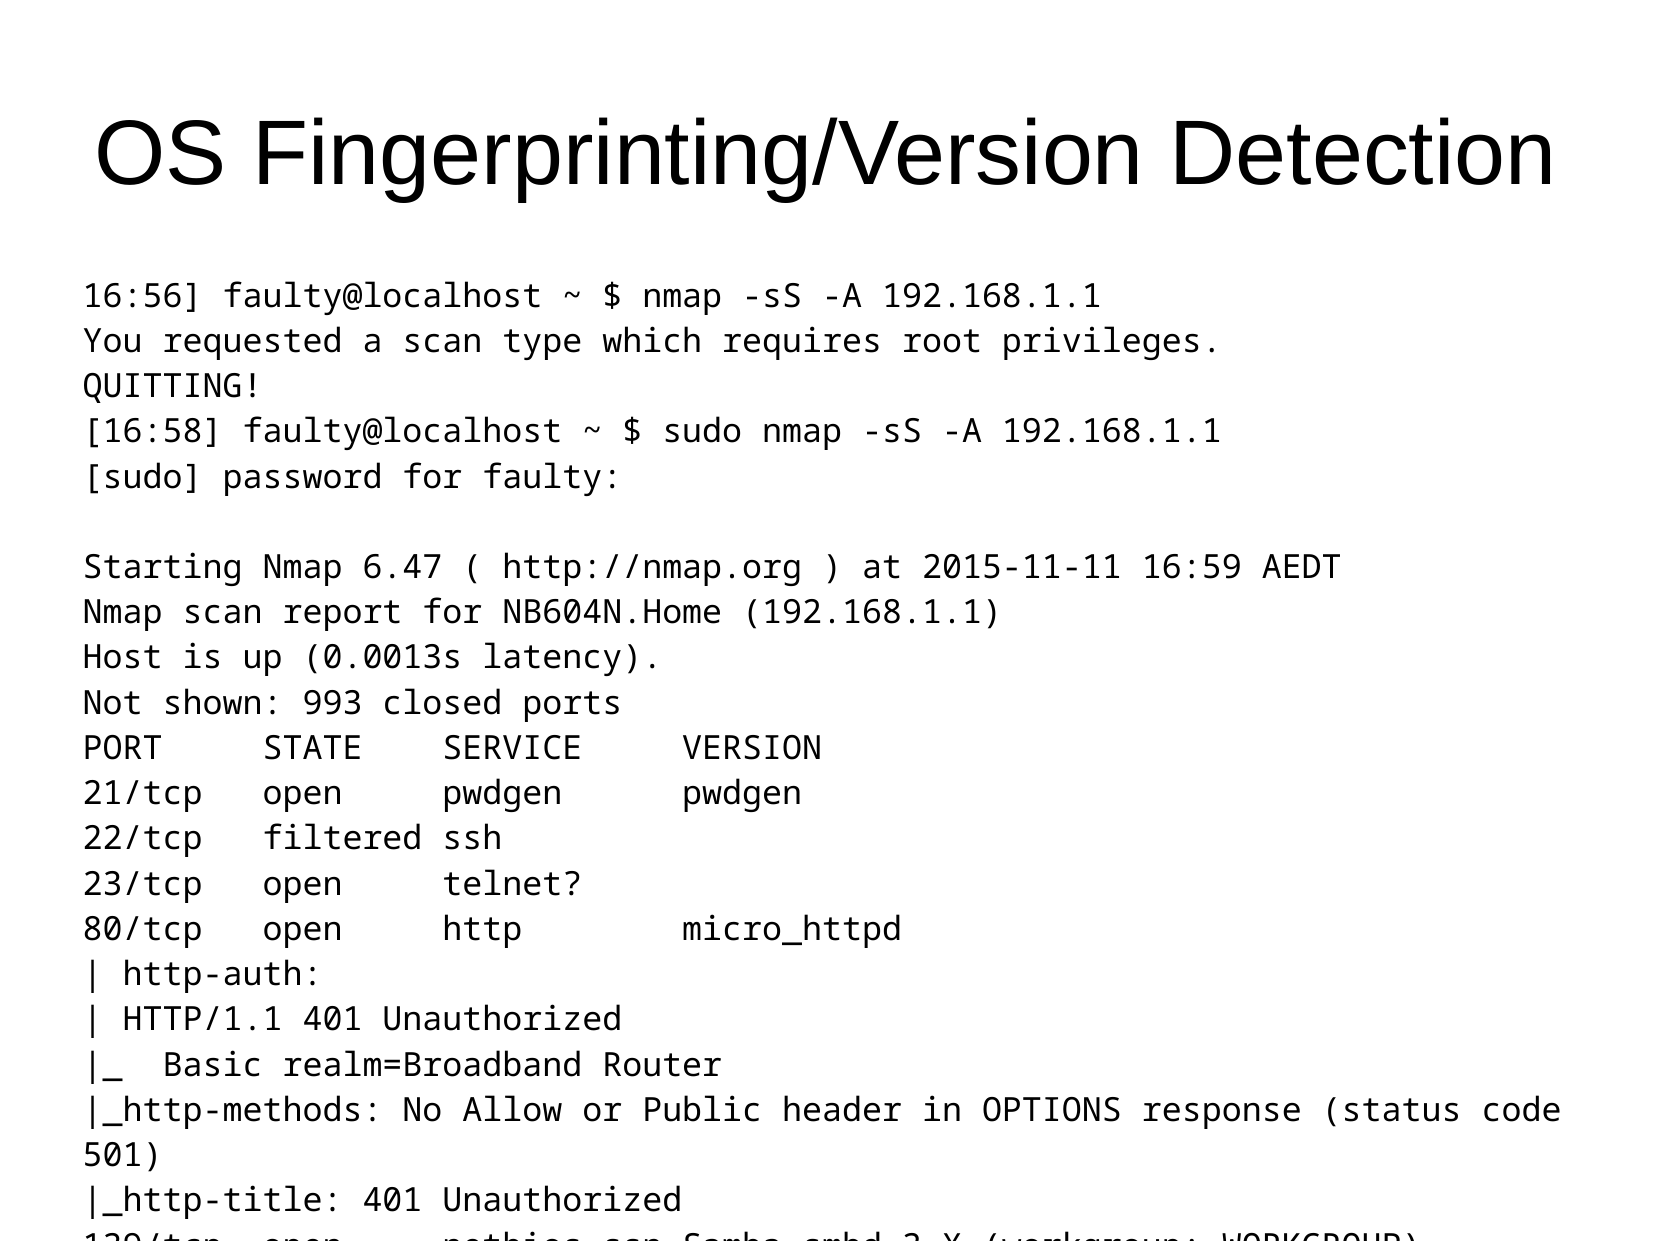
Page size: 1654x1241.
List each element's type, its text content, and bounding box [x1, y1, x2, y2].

title OS Fingerprinting/Version Detection [82, 49, 1571, 257]
subtitle 16:56] faulty@localhost ~ $ nmap -sS -A 192.168.1.1 You requested a scan type which requires root privileges. QUITTING! [16:58] faulty@localhost ~ $ sudo nmap -sS -A 192.168.1.1 [sudo] password for faulty: Starting Nmap 6.47 ( http://nmap.org ) at 2015-11-11 16:59 AEDT Nmap scan report for NB604N.Home (192.168.1.1) Host is up (0.0013s latency). Not shown: 993 closed ports PORT STATE SERVICE VERSION 21/tcp open pwdgen pwdgen 22/tcp filtered ssh 23/tcp open telnet? 80/tcp open http micro_httpd | http-auth: | HTTP/1.1 401 Unauthorized |_ Basic realm=Broadband Router |_http-methods: No Allow or Public header in OPTIONS response (status code 501) |_http-title: 401 Unauthorized 139/tcp open netbios-ssn Samba smbd 3.X (workgroup: WORKGROUP) 445/tcp open netbios-ssn Samba smbd 3.X (workgroup: WORKGROUP) 5431/tcp open upnp Belkin/Linksys wireless router UPnP (UPnP 1.0; BRCM400 1.0) [82, 271, 1571, 1158]
